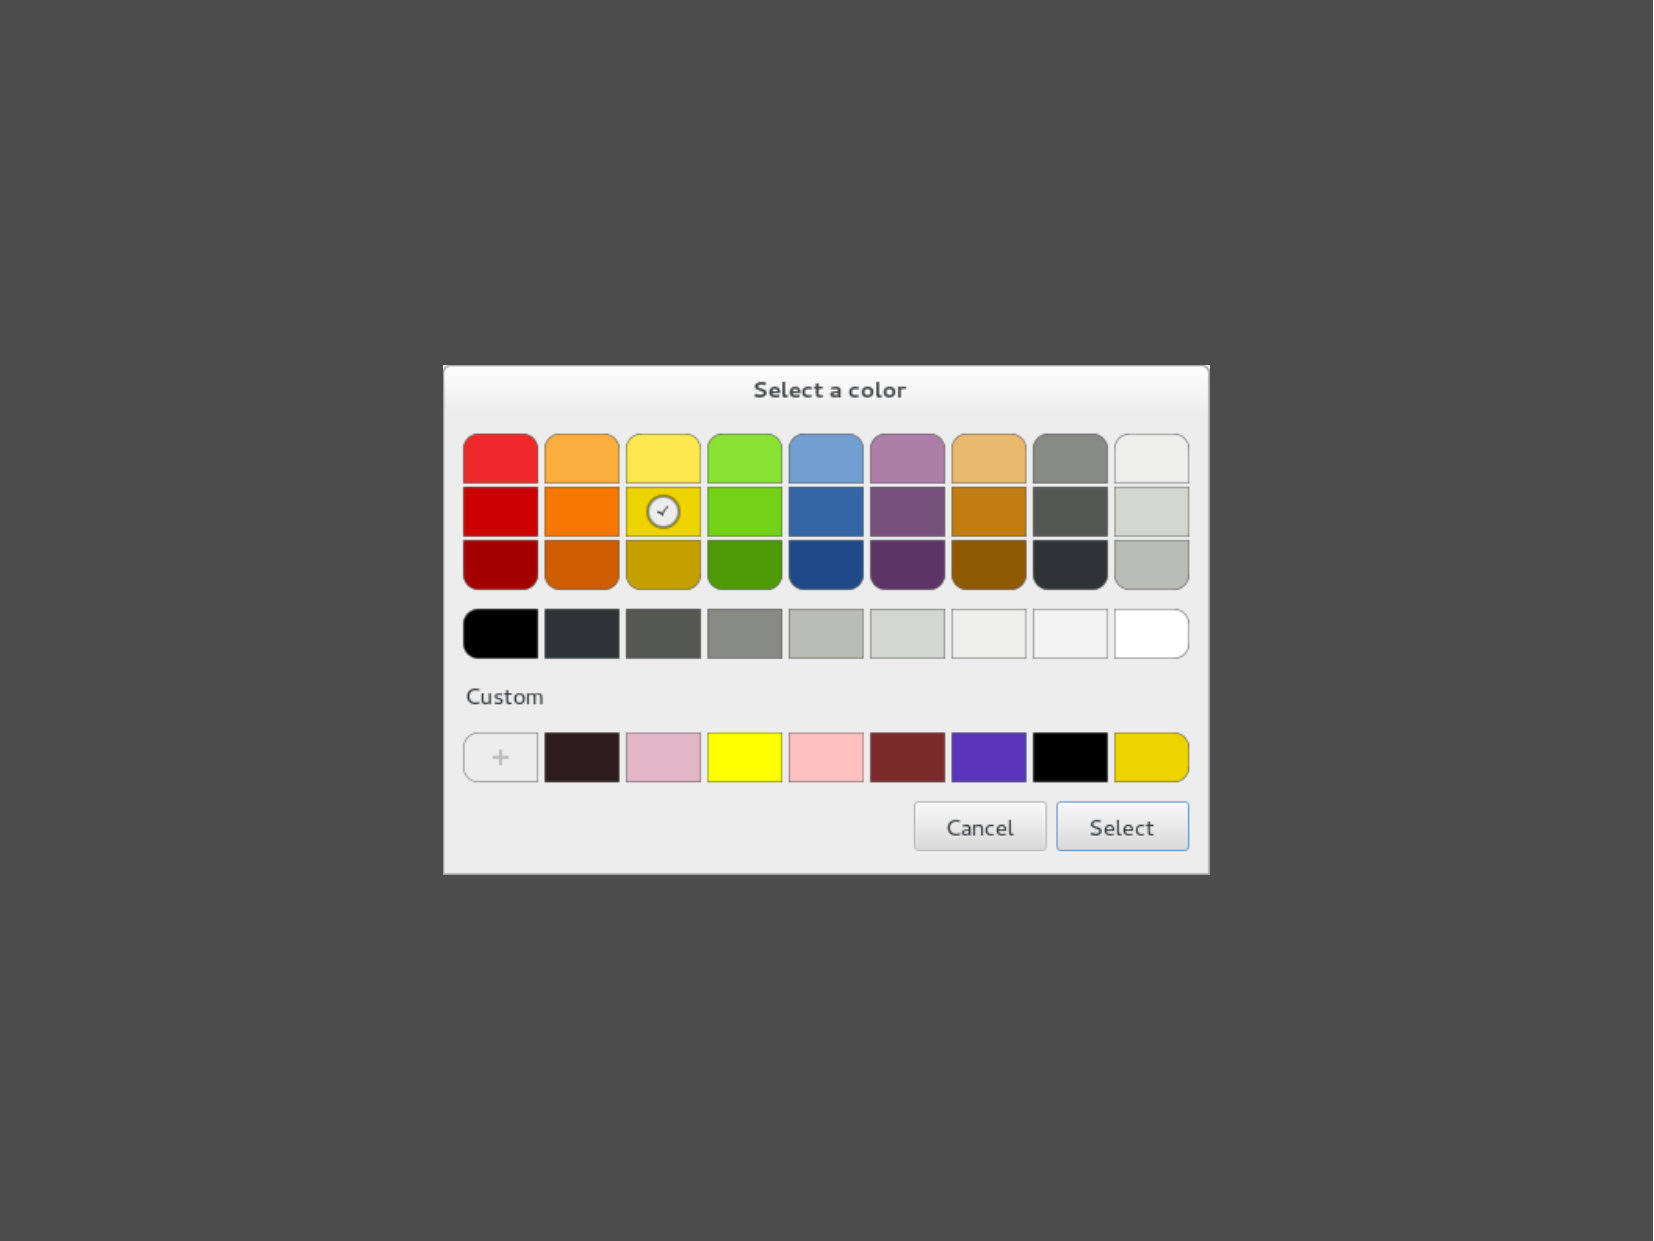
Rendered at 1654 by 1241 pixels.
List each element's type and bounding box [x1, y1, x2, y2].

picture [443, 365, 1210, 875]
